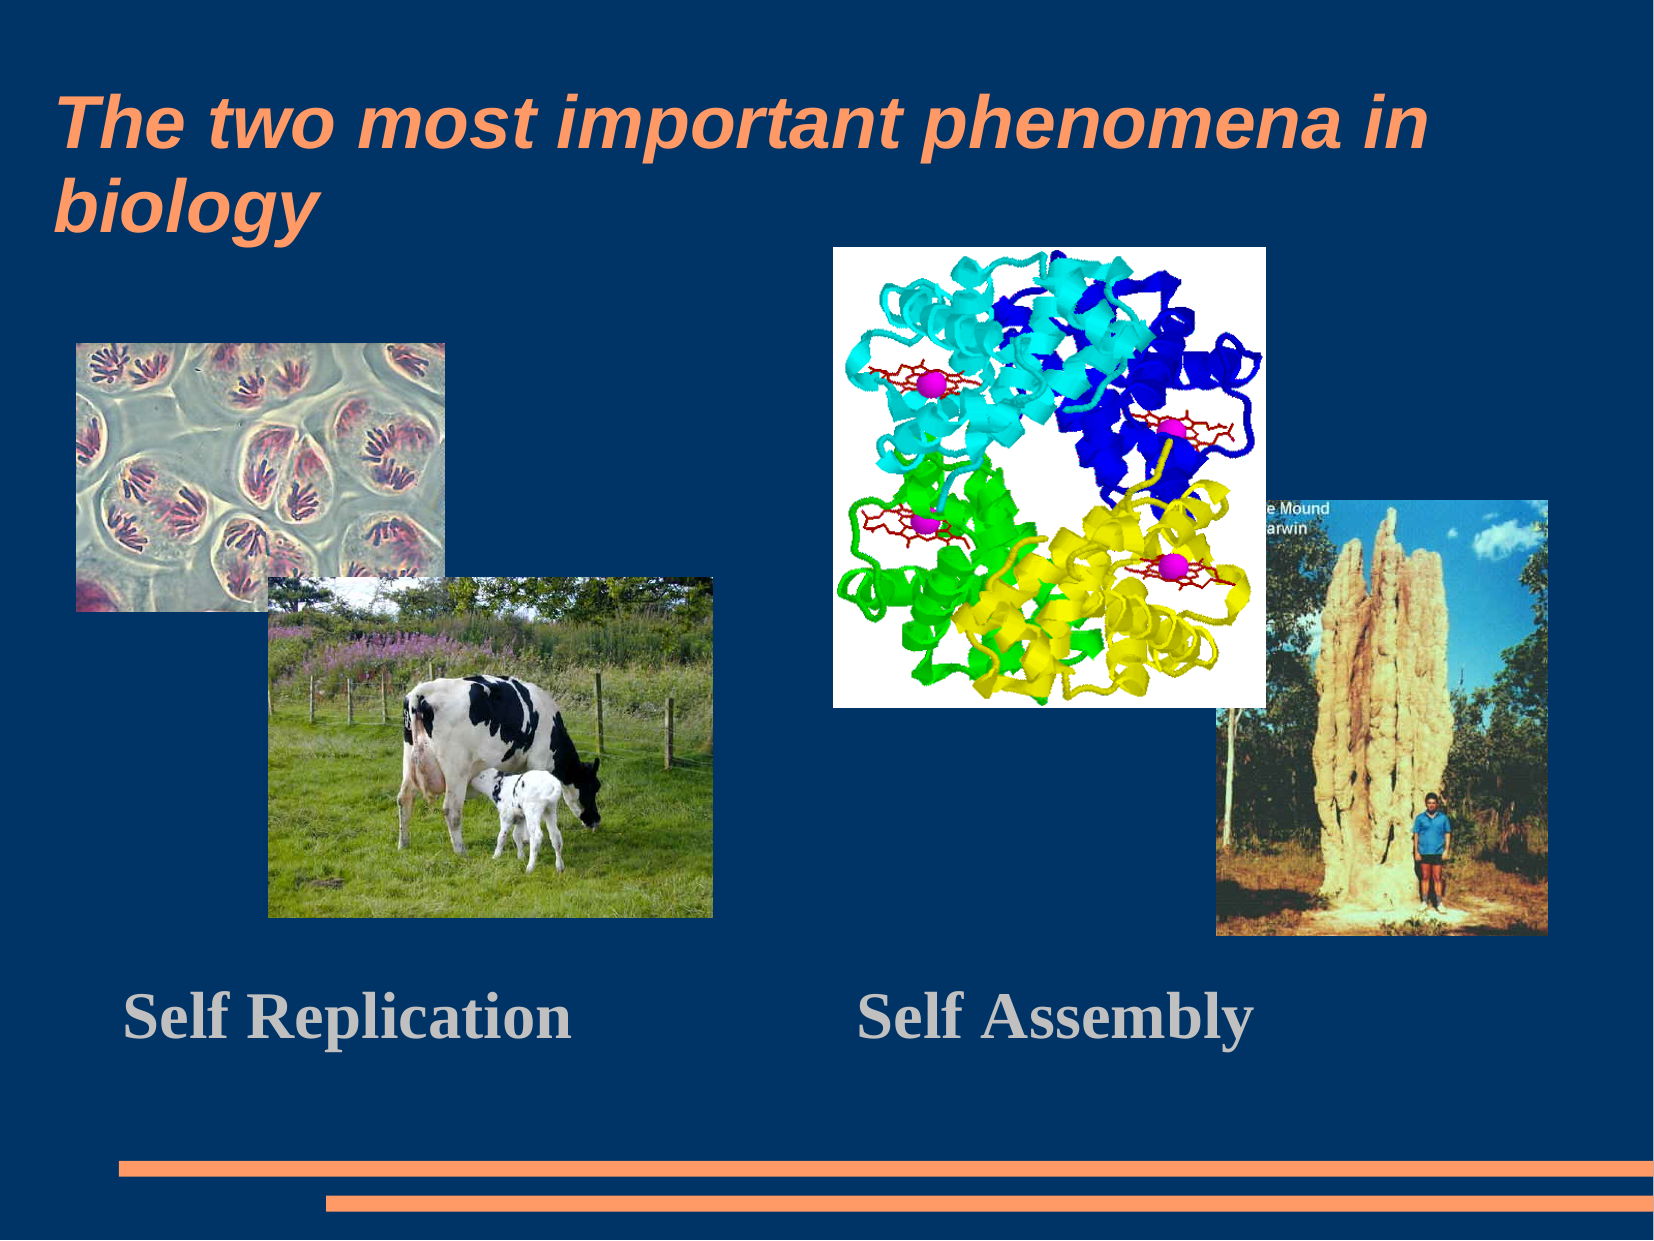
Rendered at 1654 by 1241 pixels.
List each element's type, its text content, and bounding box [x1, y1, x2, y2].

title The two most important phenomena in biology [53, 57, 1554, 272]
picture [833, 247, 1548, 936]
picture [76, 343, 713, 918]
text_box Self Replication Self Assembly [122, 979, 1552, 1061]
